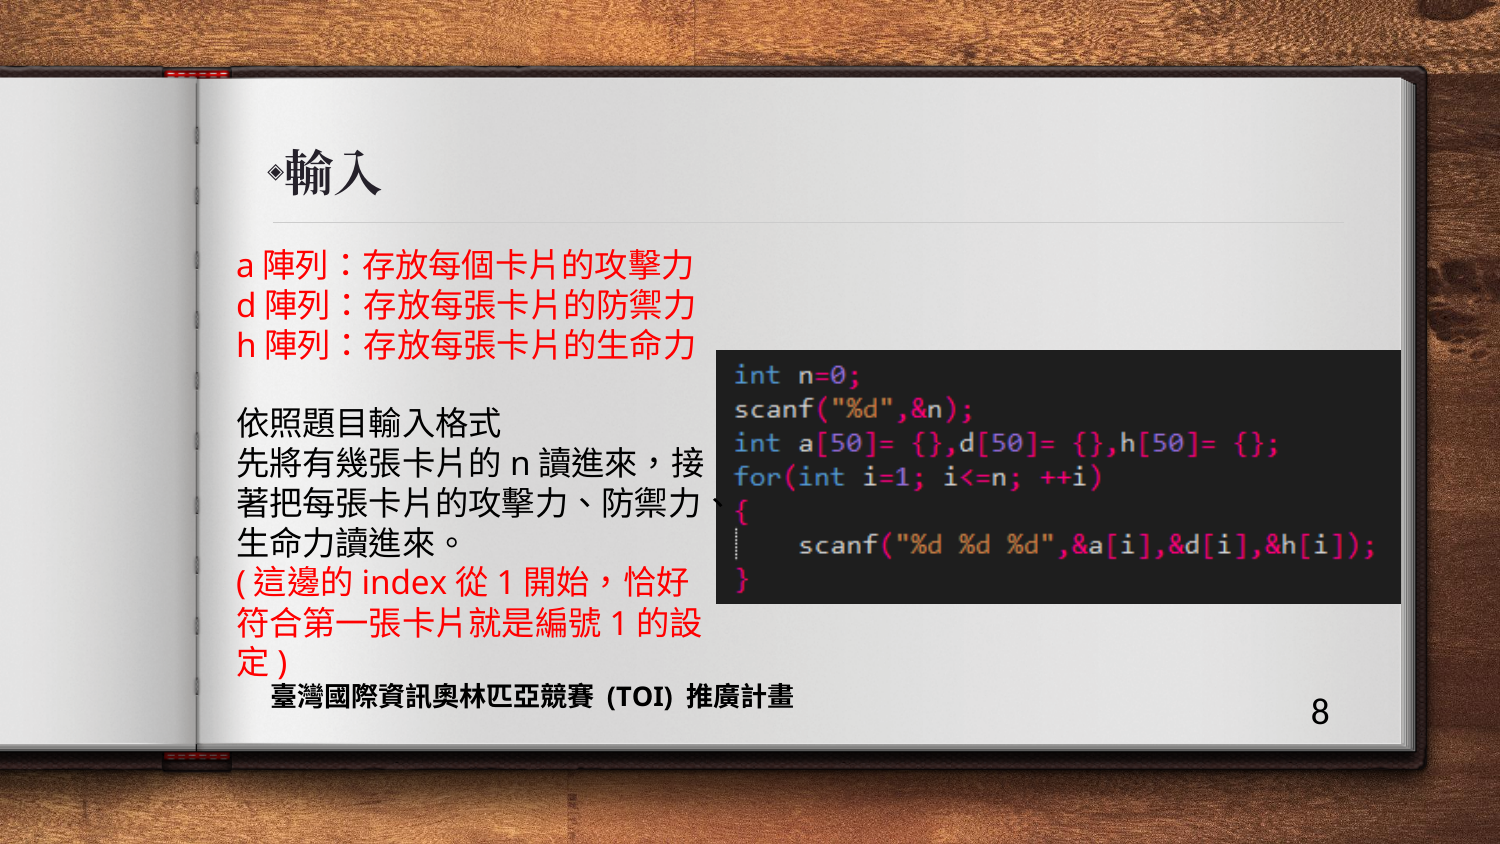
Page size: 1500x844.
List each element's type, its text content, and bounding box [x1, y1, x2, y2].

text_box a陣列：存放每個卡片的攻擊力 d陣列：存放每張卡片的防禦力 h陣列：存放每張卡片的生命力 [220, 237, 723, 374]
picture [716, 350, 1401, 605]
text_box [1295, 672, 1386, 737]
list 輸入 [252, 126, 1194, 216]
text_box 依照題目輸入格式 先將有幾張卡片的n讀進來，接著把每張卡片的攻擊力、防禦力、生命力讀進來。 (這邊的index從1開始，恰好符合第一張卡片就是編號1的設定) [220, 394, 723, 653]
